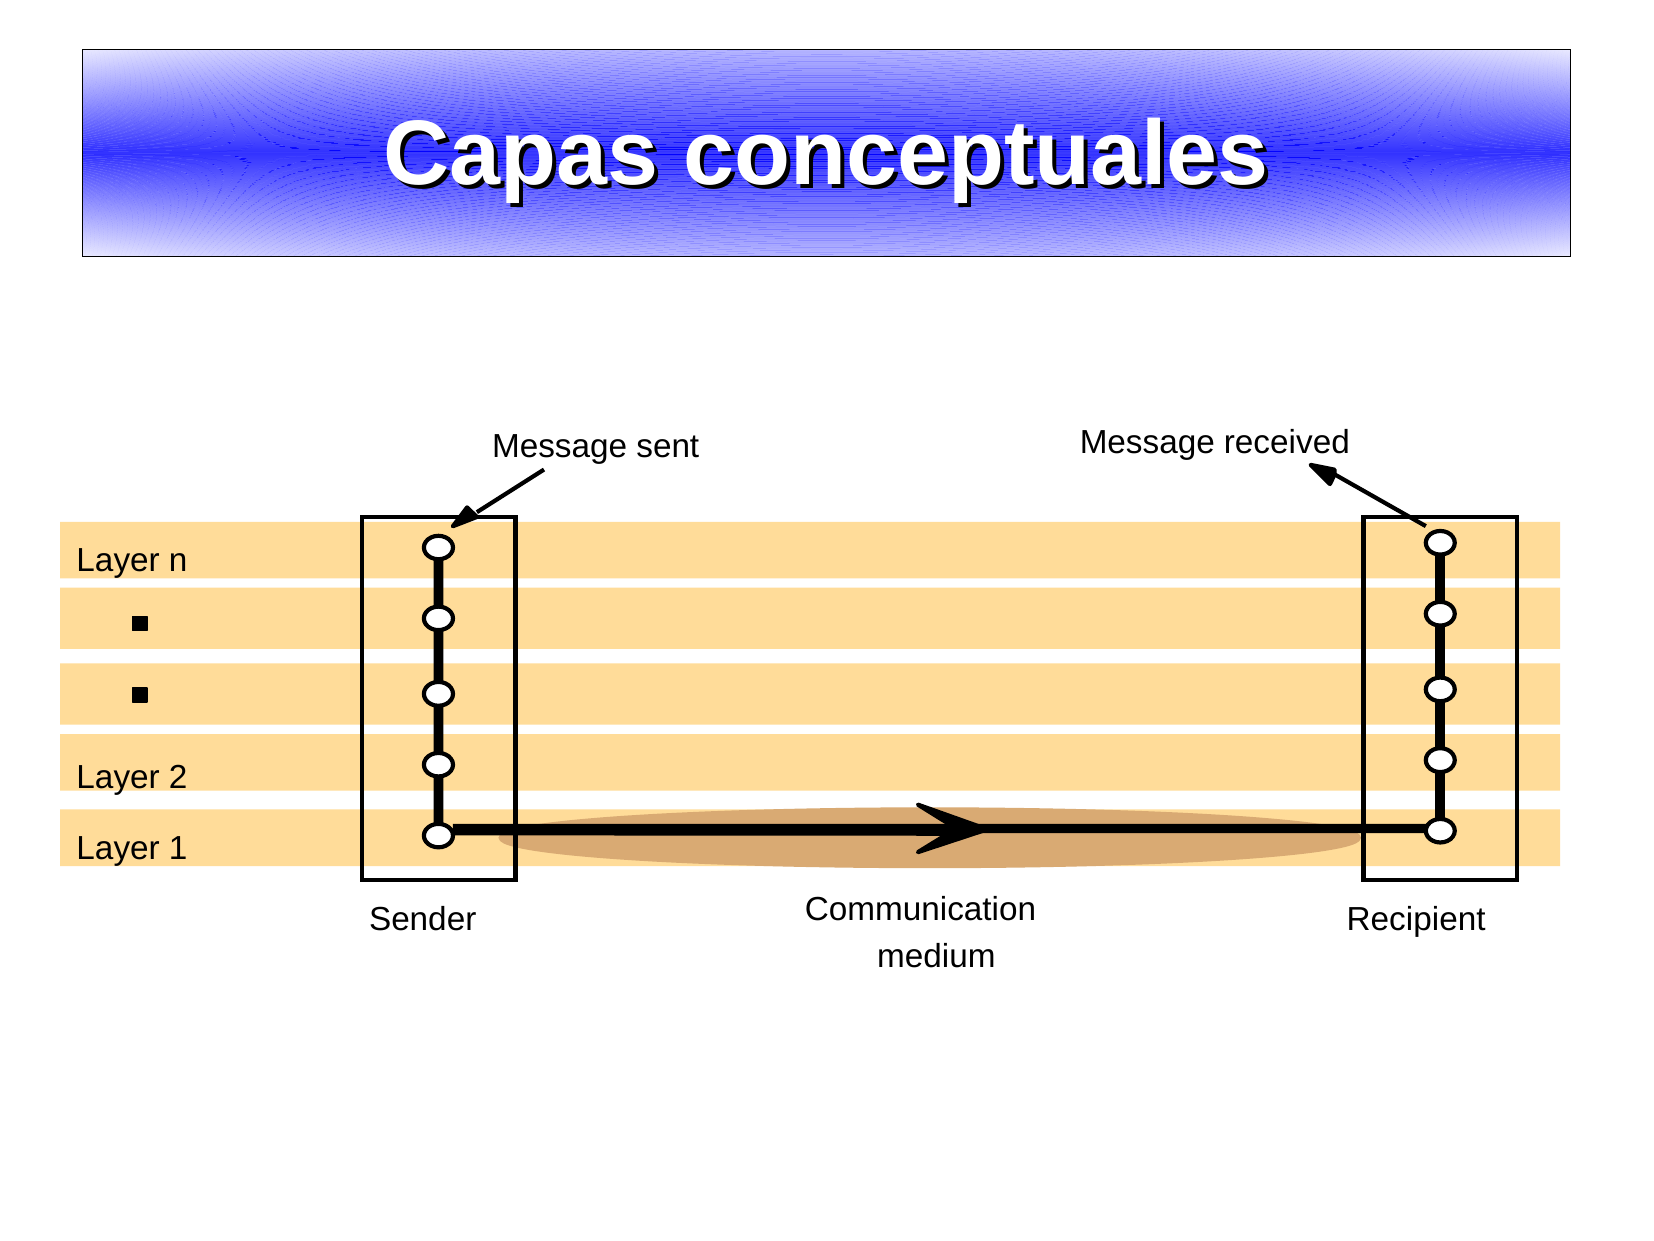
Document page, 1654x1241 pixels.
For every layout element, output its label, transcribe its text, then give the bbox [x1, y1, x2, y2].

text_box [1310, 464, 1335, 485]
text_box Layer 1 [76, 825, 208, 867]
text_box [518, 804, 1361, 867]
title Capas conceptuales [82, 49, 1571, 257]
text_box Message received [1079, 419, 1397, 461]
text_box [1519, 734, 1561, 791]
text_box Sender [369, 896, 497, 938]
text_box Recipient [1346, 896, 1511, 938]
text_box [60, 734, 360, 791]
text_box Communication [804, 887, 1077, 928]
text_box [60, 809, 360, 867]
text_box [518, 663, 1361, 725]
text_box Message sent [492, 424, 736, 466]
text_box [518, 734, 1361, 791]
text_box [364, 507, 513, 867]
text_box [1366, 521, 1515, 867]
text_box medium [877, 934, 1018, 975]
text_box [1519, 663, 1561, 725]
text_box [60, 587, 360, 649]
text_box [60, 521, 360, 579]
text_box [60, 663, 360, 725]
text_box Layer 2 [76, 755, 208, 796]
text_box [518, 521, 1361, 579]
text_box [1519, 809, 1561, 867]
text_box [518, 587, 1361, 649]
text_box [1519, 587, 1561, 649]
text_box [1519, 521, 1561, 579]
text_box Layer n [76, 537, 208, 579]
